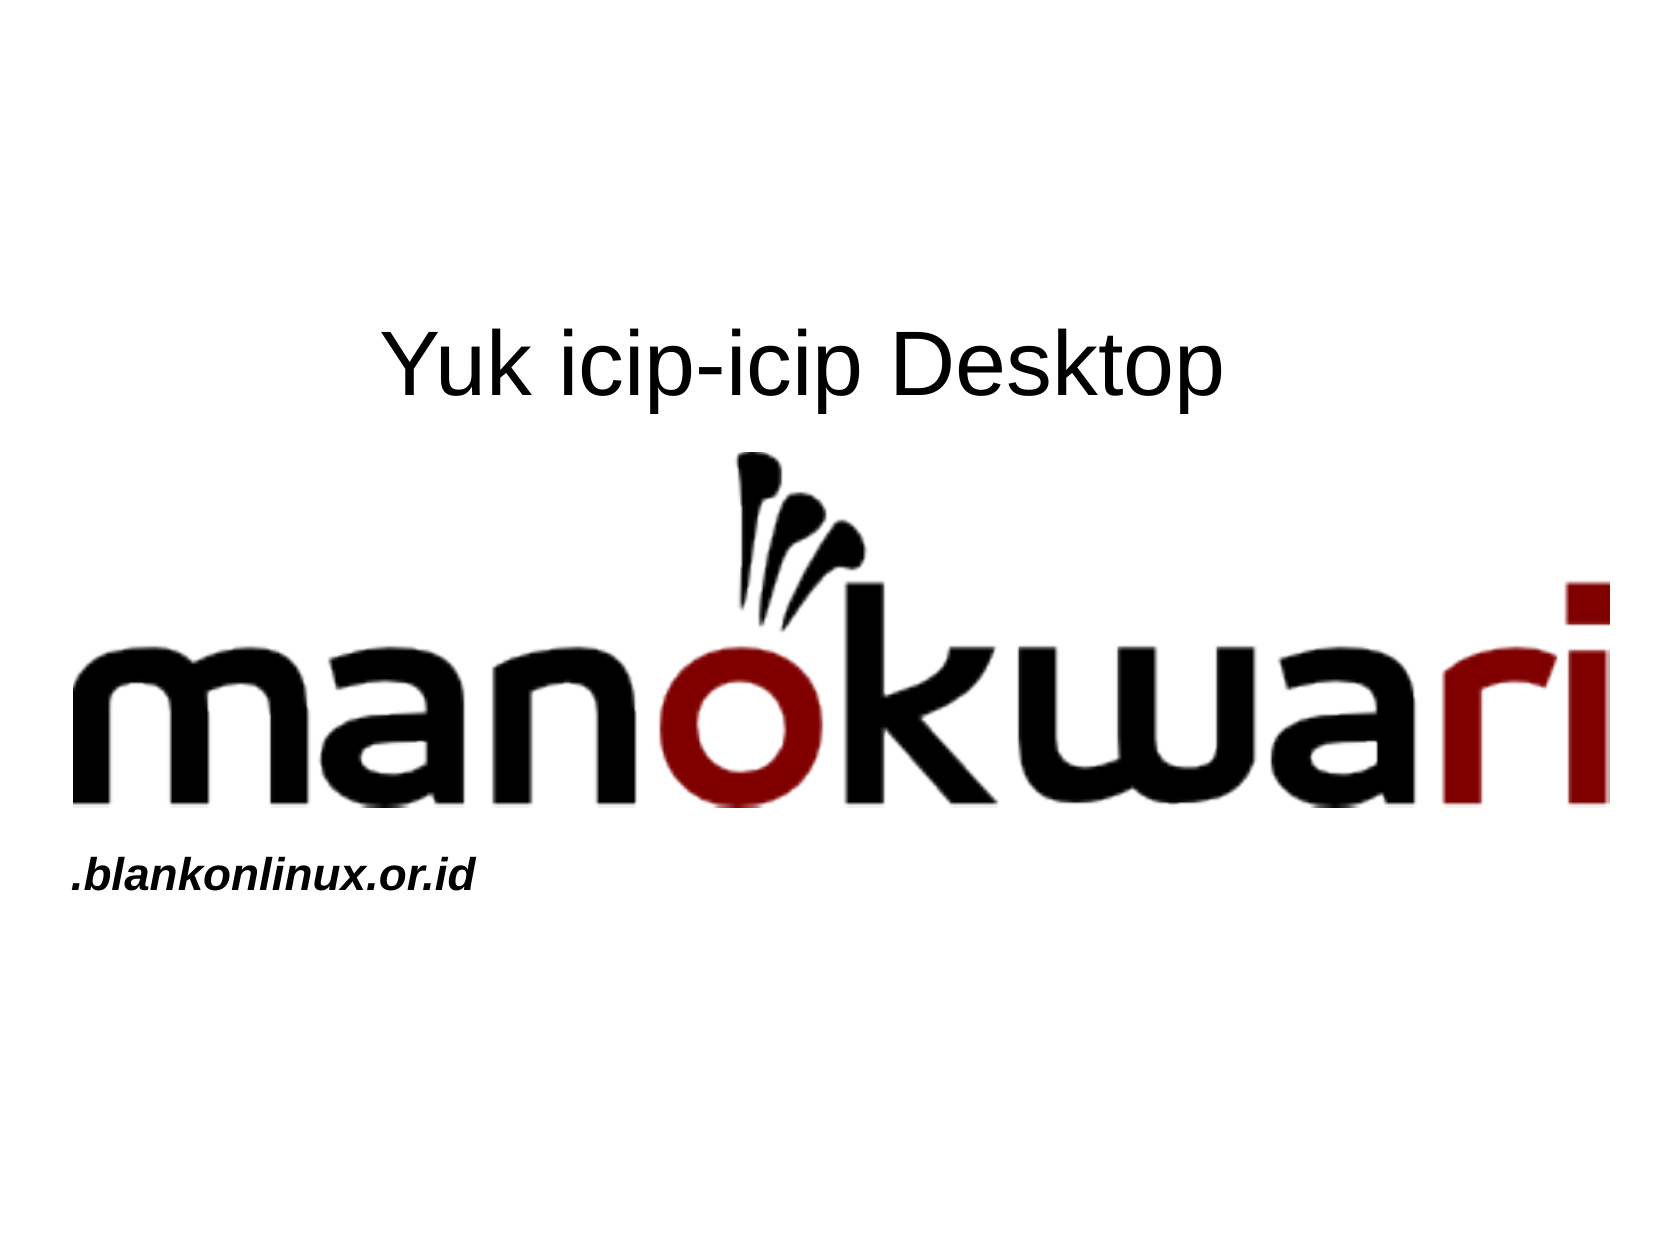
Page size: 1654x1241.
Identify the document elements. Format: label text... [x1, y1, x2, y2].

picture [73, 452, 1610, 808]
title Yuk icip-icip Desktop [59, 259, 1548, 467]
title .blankonlinux.or.id [70, 826, 520, 922]
